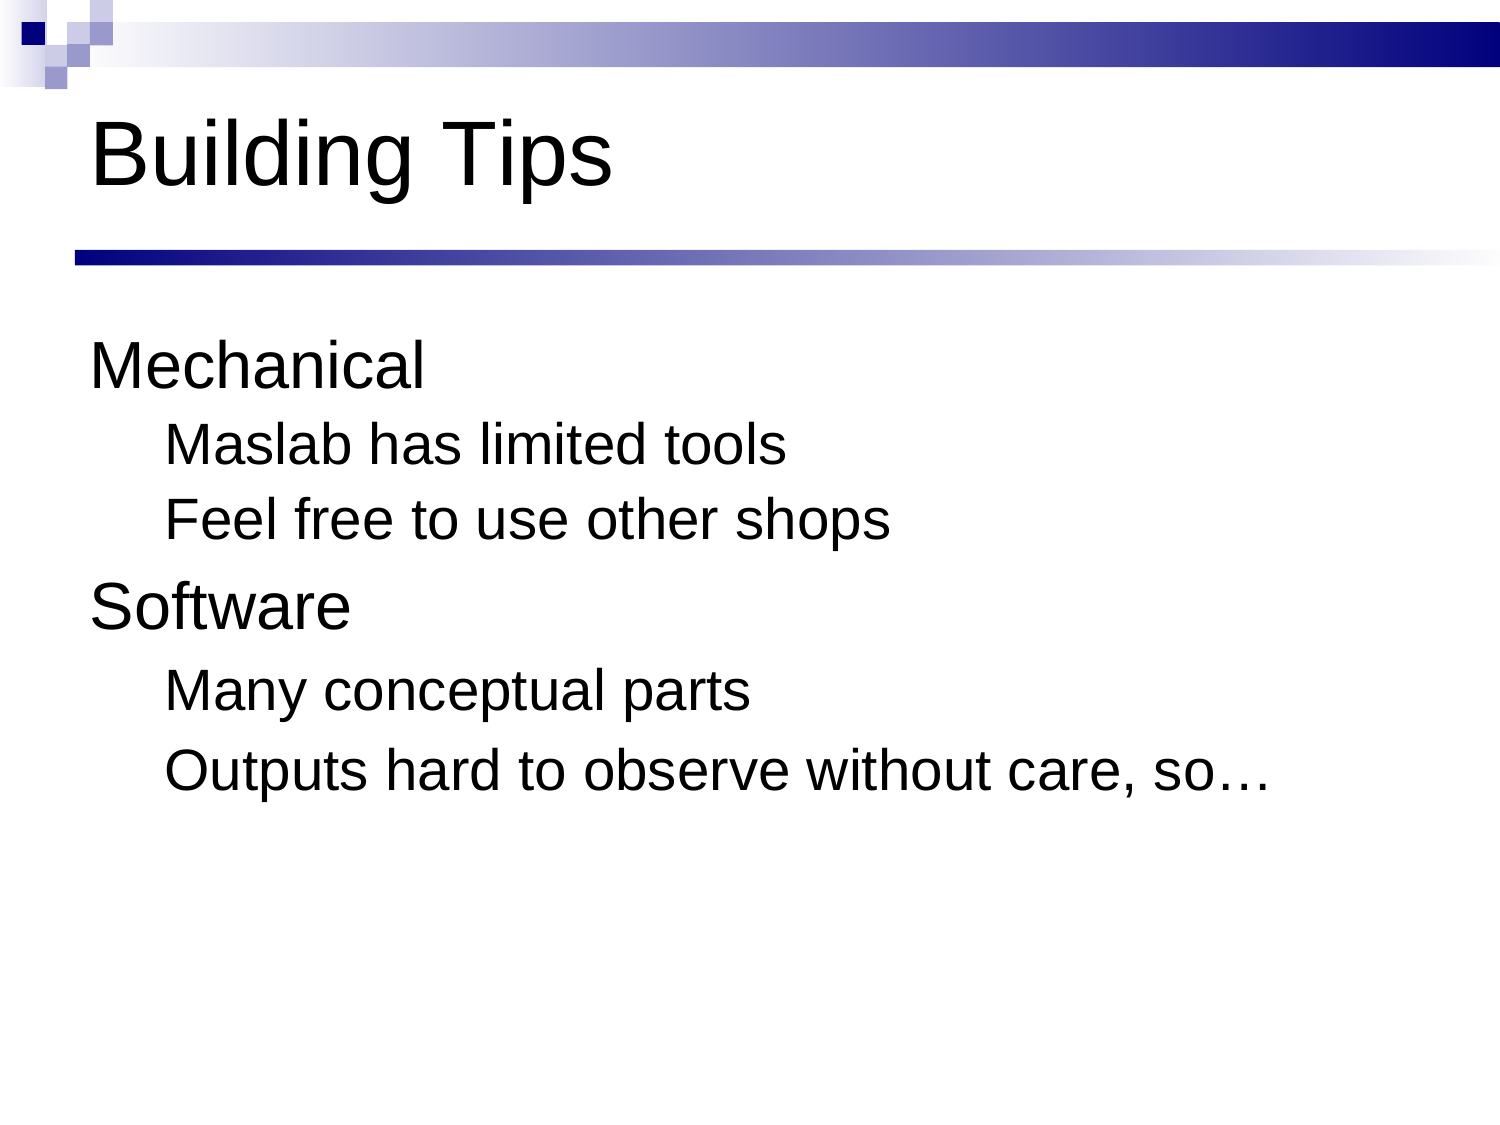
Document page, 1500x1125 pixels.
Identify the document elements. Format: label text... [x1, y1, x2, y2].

list Mechanical Maslab has limited tools Feel free to use other shops Software Many conceptual parts Outputs hard to observe without care, so… [75, 324, 1426, 963]
title Building Tips [75, 75, 1426, 238]
